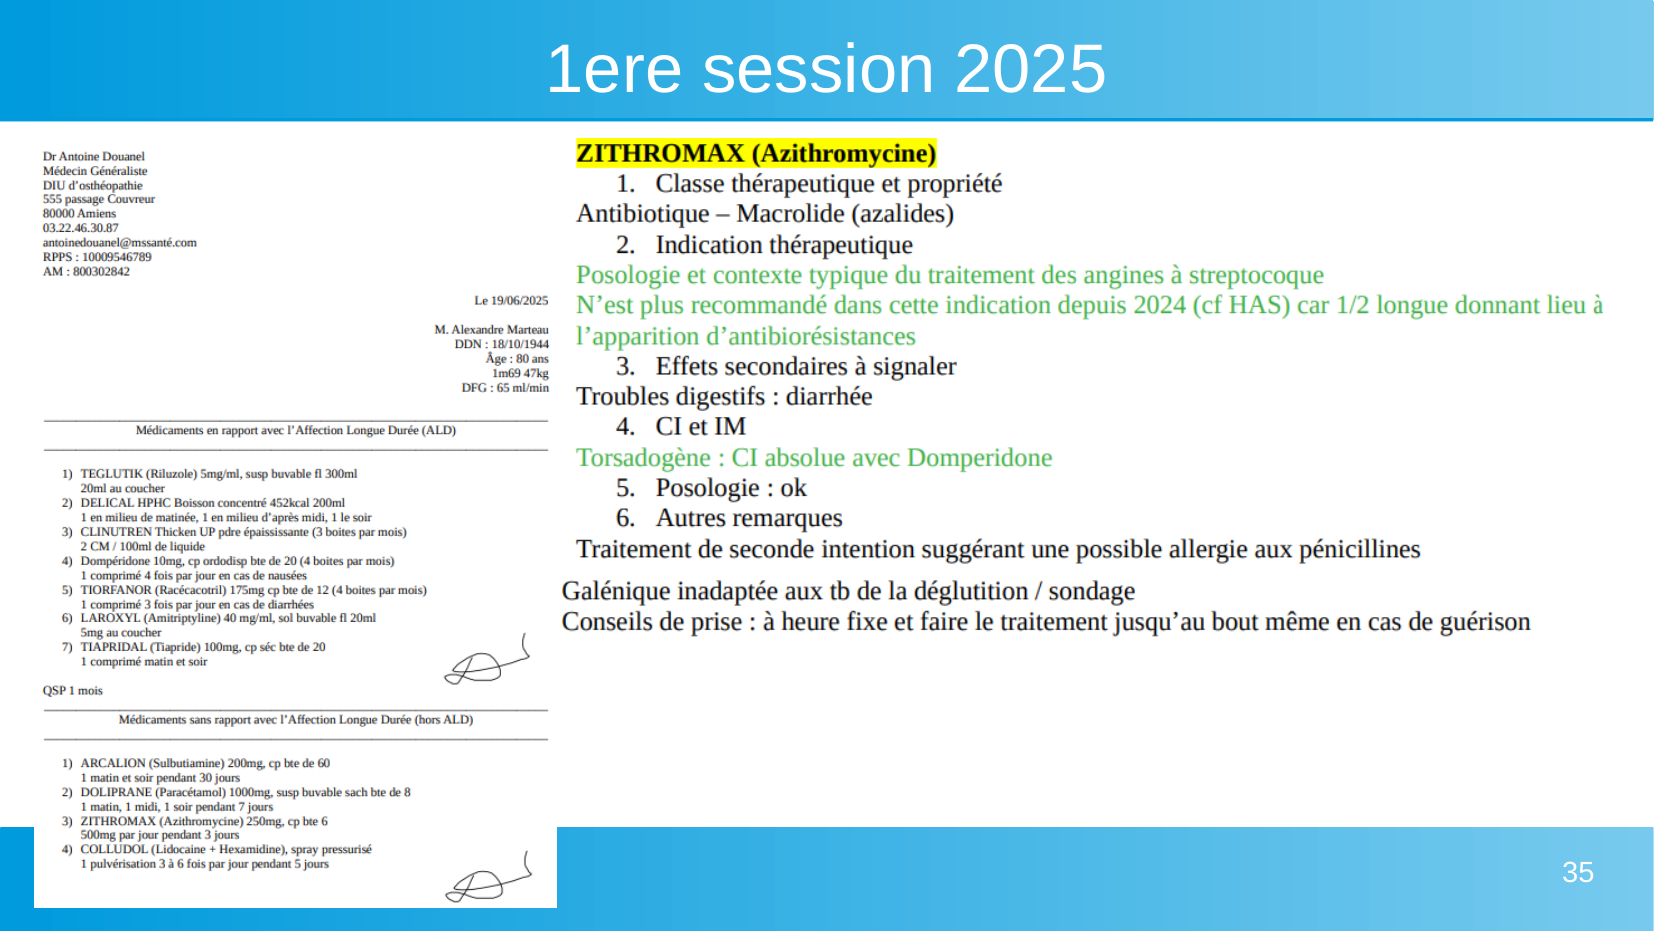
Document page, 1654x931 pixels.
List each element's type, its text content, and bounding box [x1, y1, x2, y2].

title 1ere session 2025 [59, 29, 1595, 108]
picture [574, 138, 1603, 565]
picture [34, 146, 1534, 908]
